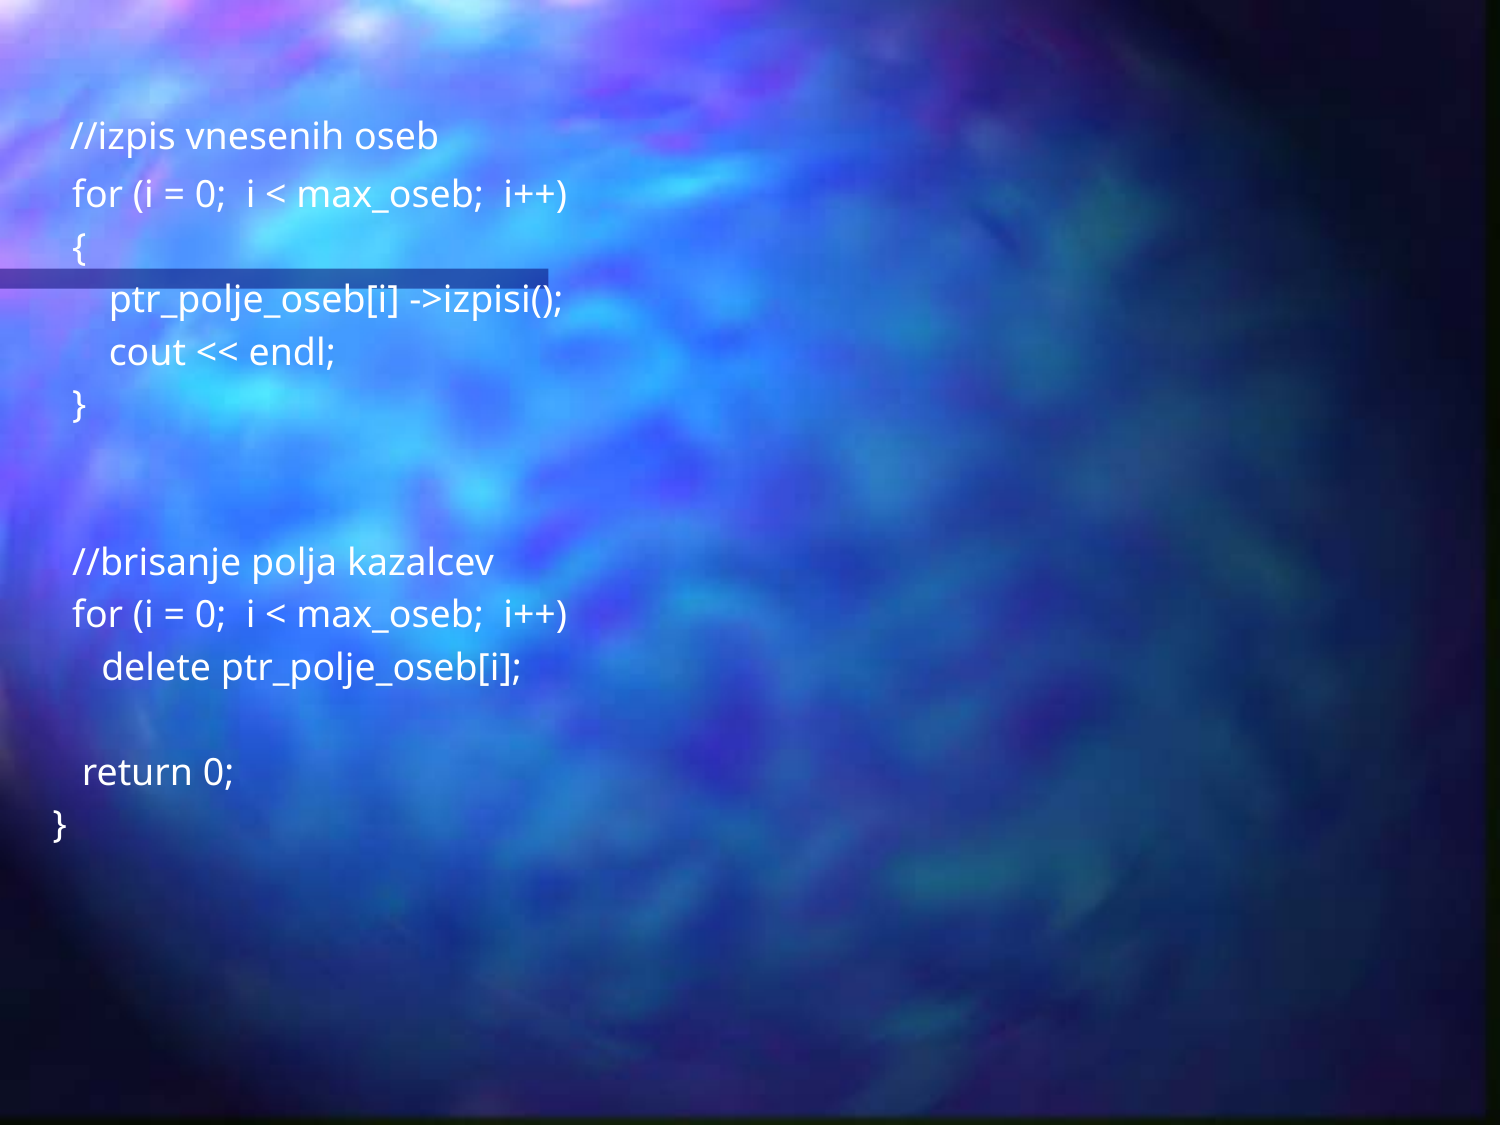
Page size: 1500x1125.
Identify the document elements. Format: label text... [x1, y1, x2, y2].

list //izpis vnesenih oseb for (i = 0; i < max_oseb; i++) { ptr_polje_oseb[i] ->izpisi(); cout << endl; } //brisanje polja kazalcev for (i = 0; i < max_oseb; i++) delete ptr_polje_oseb[i]; return 0; } [37, 75, 1388, 1000]
picture [0, 0, 1500, 1125]
